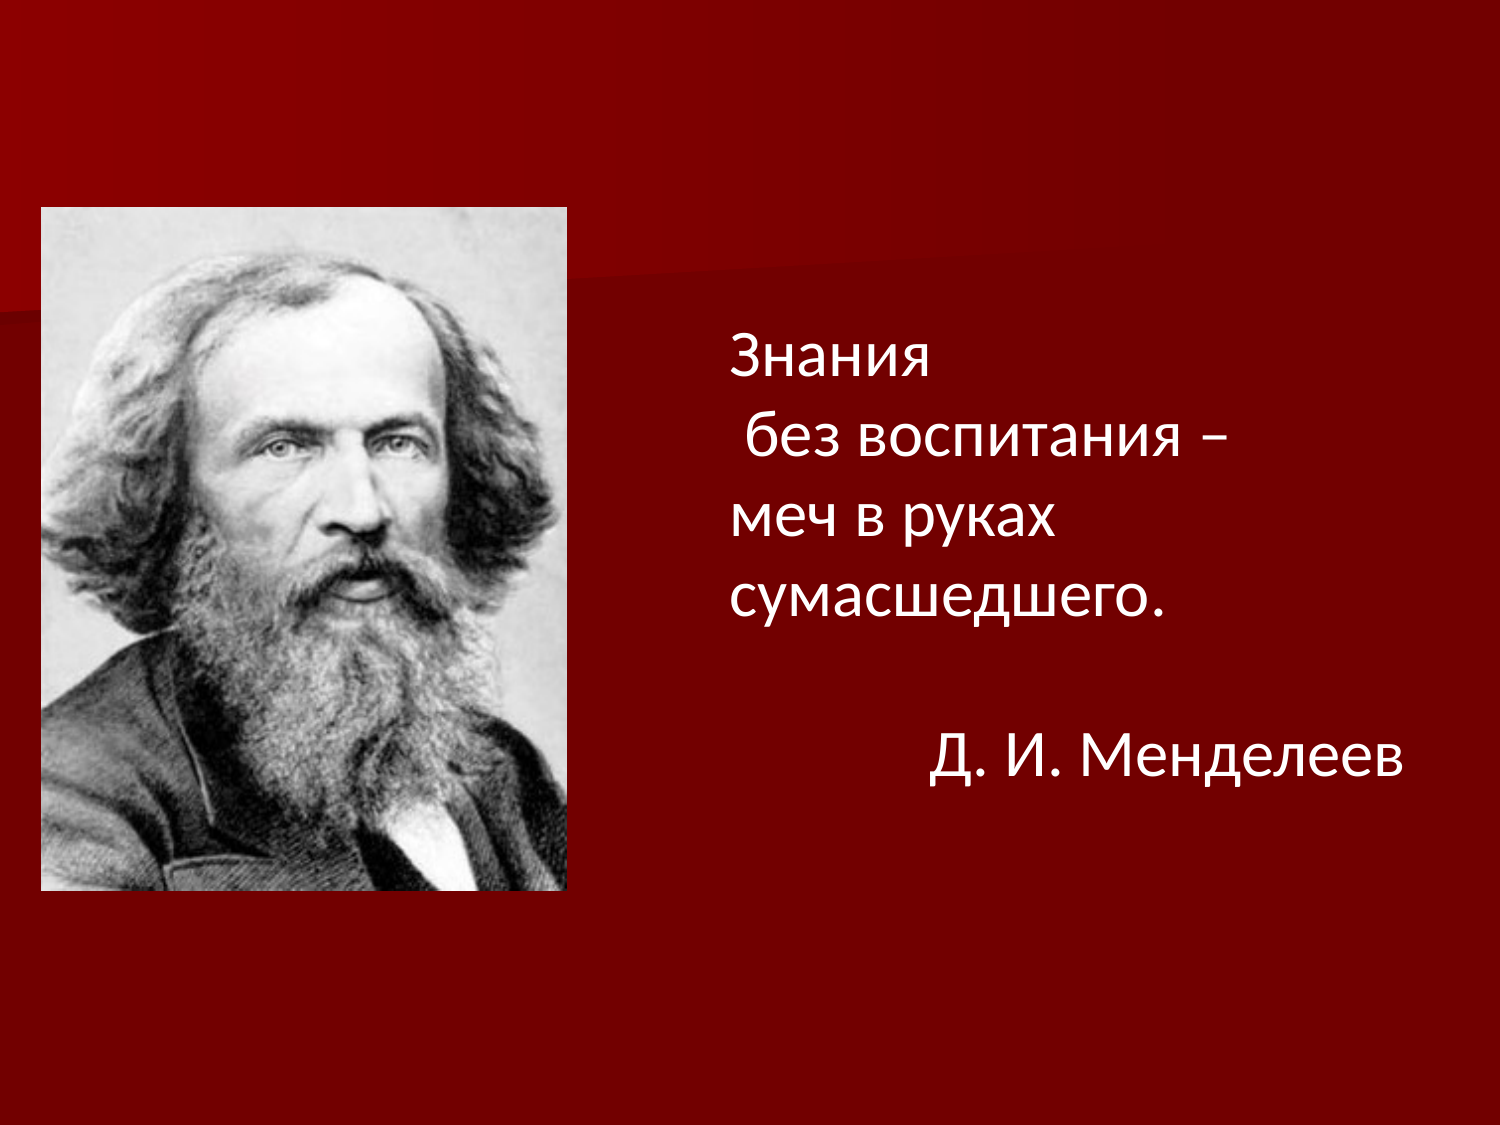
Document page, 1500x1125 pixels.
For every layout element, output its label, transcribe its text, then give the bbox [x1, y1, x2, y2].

picture [41, 208, 567, 891]
text_box Знания без воспитания – меч в руках сумасшедшего. Д. И. Менделеев [714, 302, 1424, 798]
